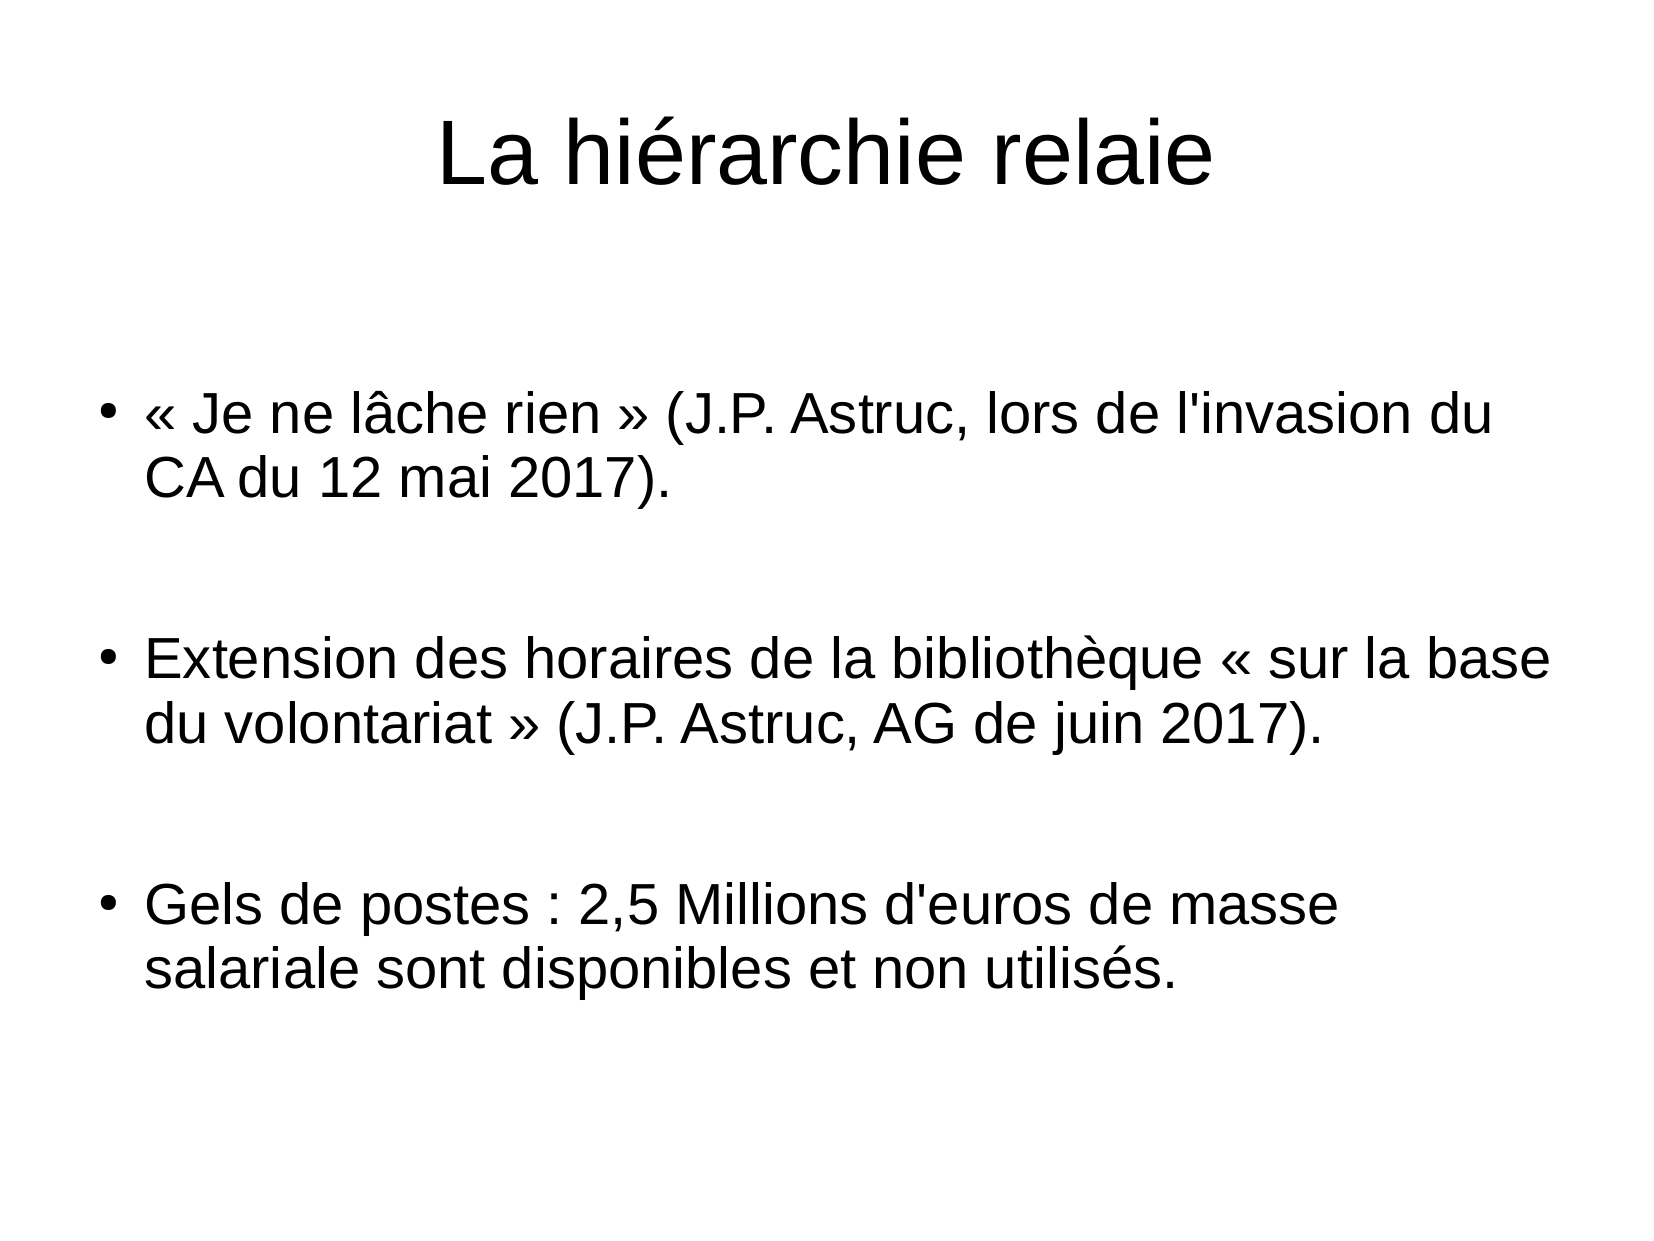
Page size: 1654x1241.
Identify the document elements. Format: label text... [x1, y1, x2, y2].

title La hiérarchie relaie [82, 49, 1571, 257]
list « Je ne lâche rien » (J.P. Astruc, lors de l'invasion du CA du 12 mai 2017). Extension des horaires de la bibliothèque « sur la base du volontariat » (J.P. Astruc, AG de juin 2017). Gels de postes : 2,5 Millions d'euros de masse salariale sont disponibles et non utilisés. [82, 290, 1571, 1010]
